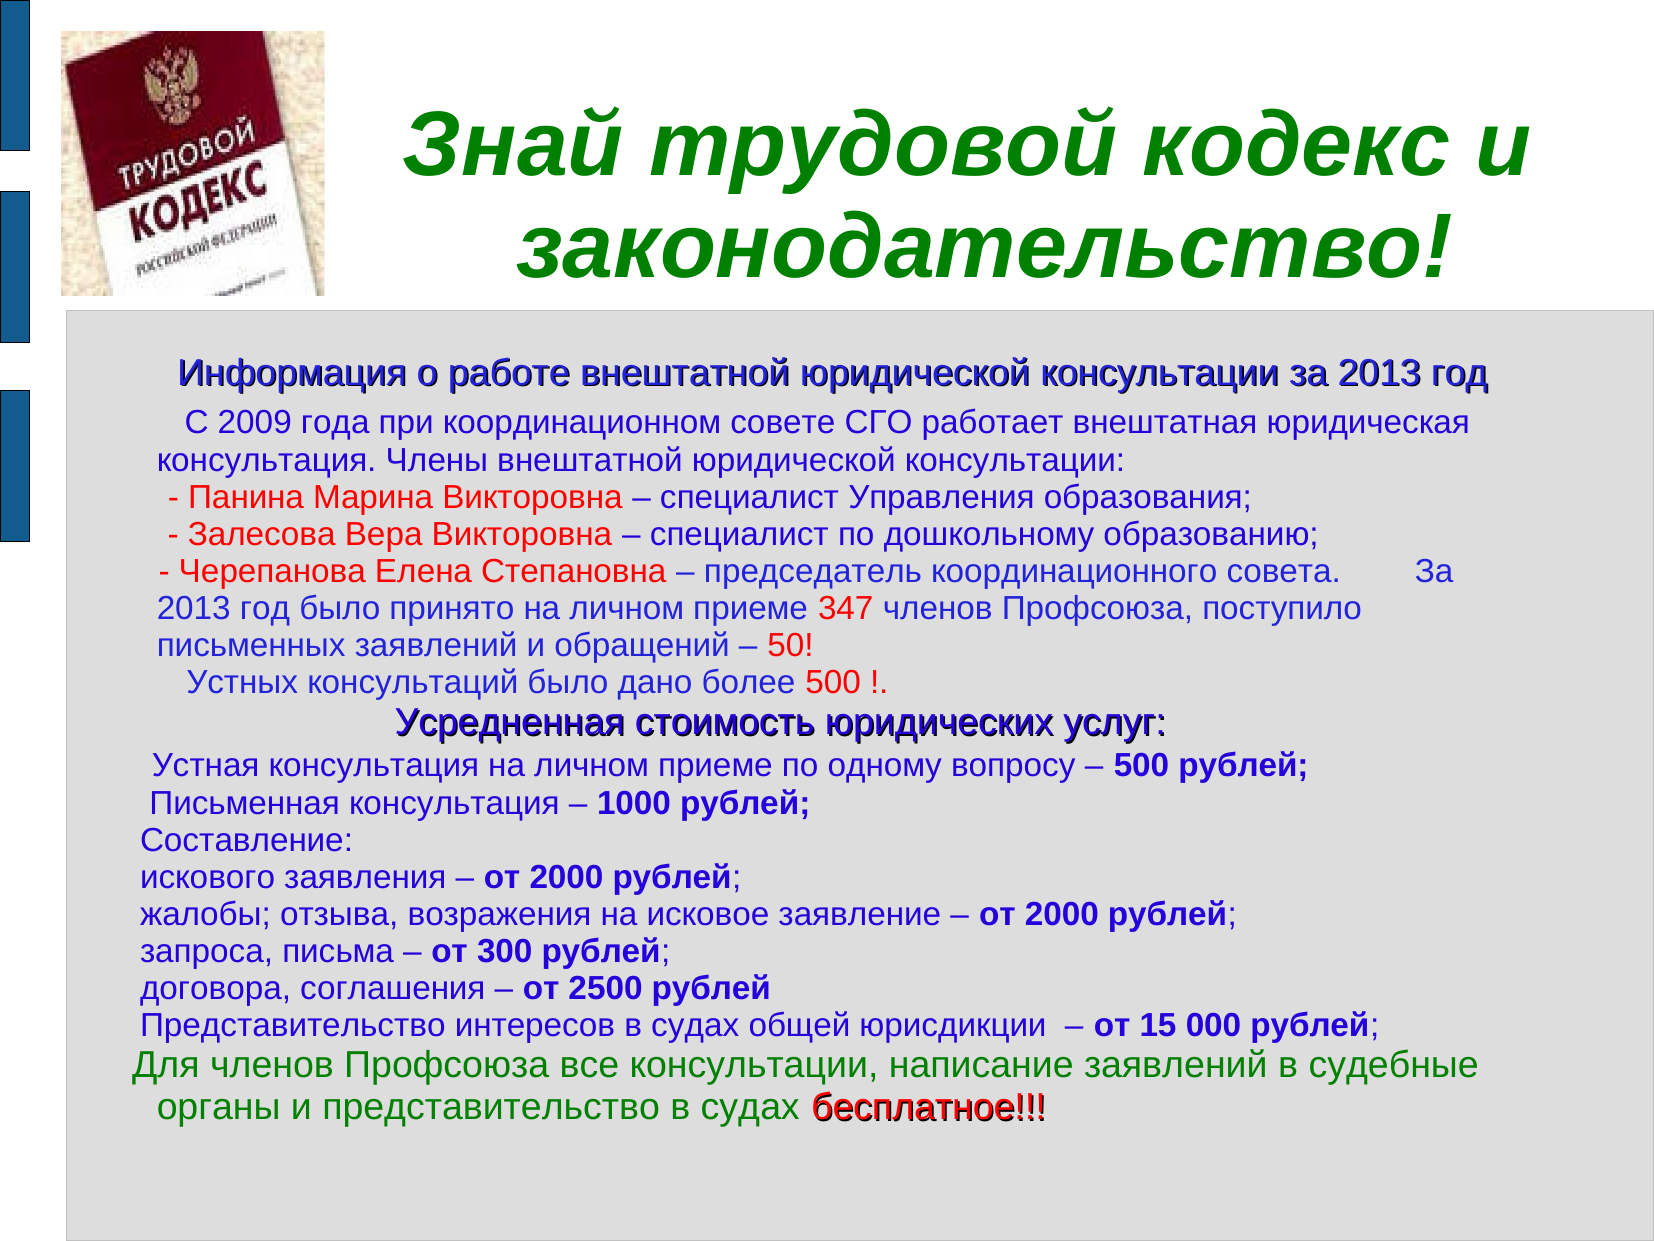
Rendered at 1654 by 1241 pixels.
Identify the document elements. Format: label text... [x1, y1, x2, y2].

picture [61, 31, 325, 296]
list Информация о работе внештатной юридической консультации за 2013 год С 2009 года при координационном совете СГО работает внештатная юридическая консультация. Члены внештатной юридической консультации: - Панина Марина Викторовна – специалист Управления образования; - Залесова Вера Викторовна – специалист по дошкольному образованию; - Черепанова Елена Степановна – председатель координационного совета. За 2013 год было принято на личном приеме 347 членов Профсоюза, поступило письменных заявлений и обращений – 50! Устных консультаций было дано более 500 !. Усредненная стоимость юридических услуг: Устная консультация на личном приеме по одному вопросу – 500 рублей; Письменная консультация – 1000 рублей; Составление: искового заявления – от 2000 рублей; жалобы; отзыва, возражения на исковое заявление – от 2000 рублей; запроса, письма – от 300 рублей; договора, соглашения – от 2500 рублей Представительство интересов в судах общей юрисдикции – от 15 000 рублей; Для членов Профсоюза все консультации, написание заявлений в судебные органы и представительство в судах бесплатное!!! [121, 324, 1534, 1200]
title Знай трудовой кодекс и законодательство! [121, 91, 1534, 299]
